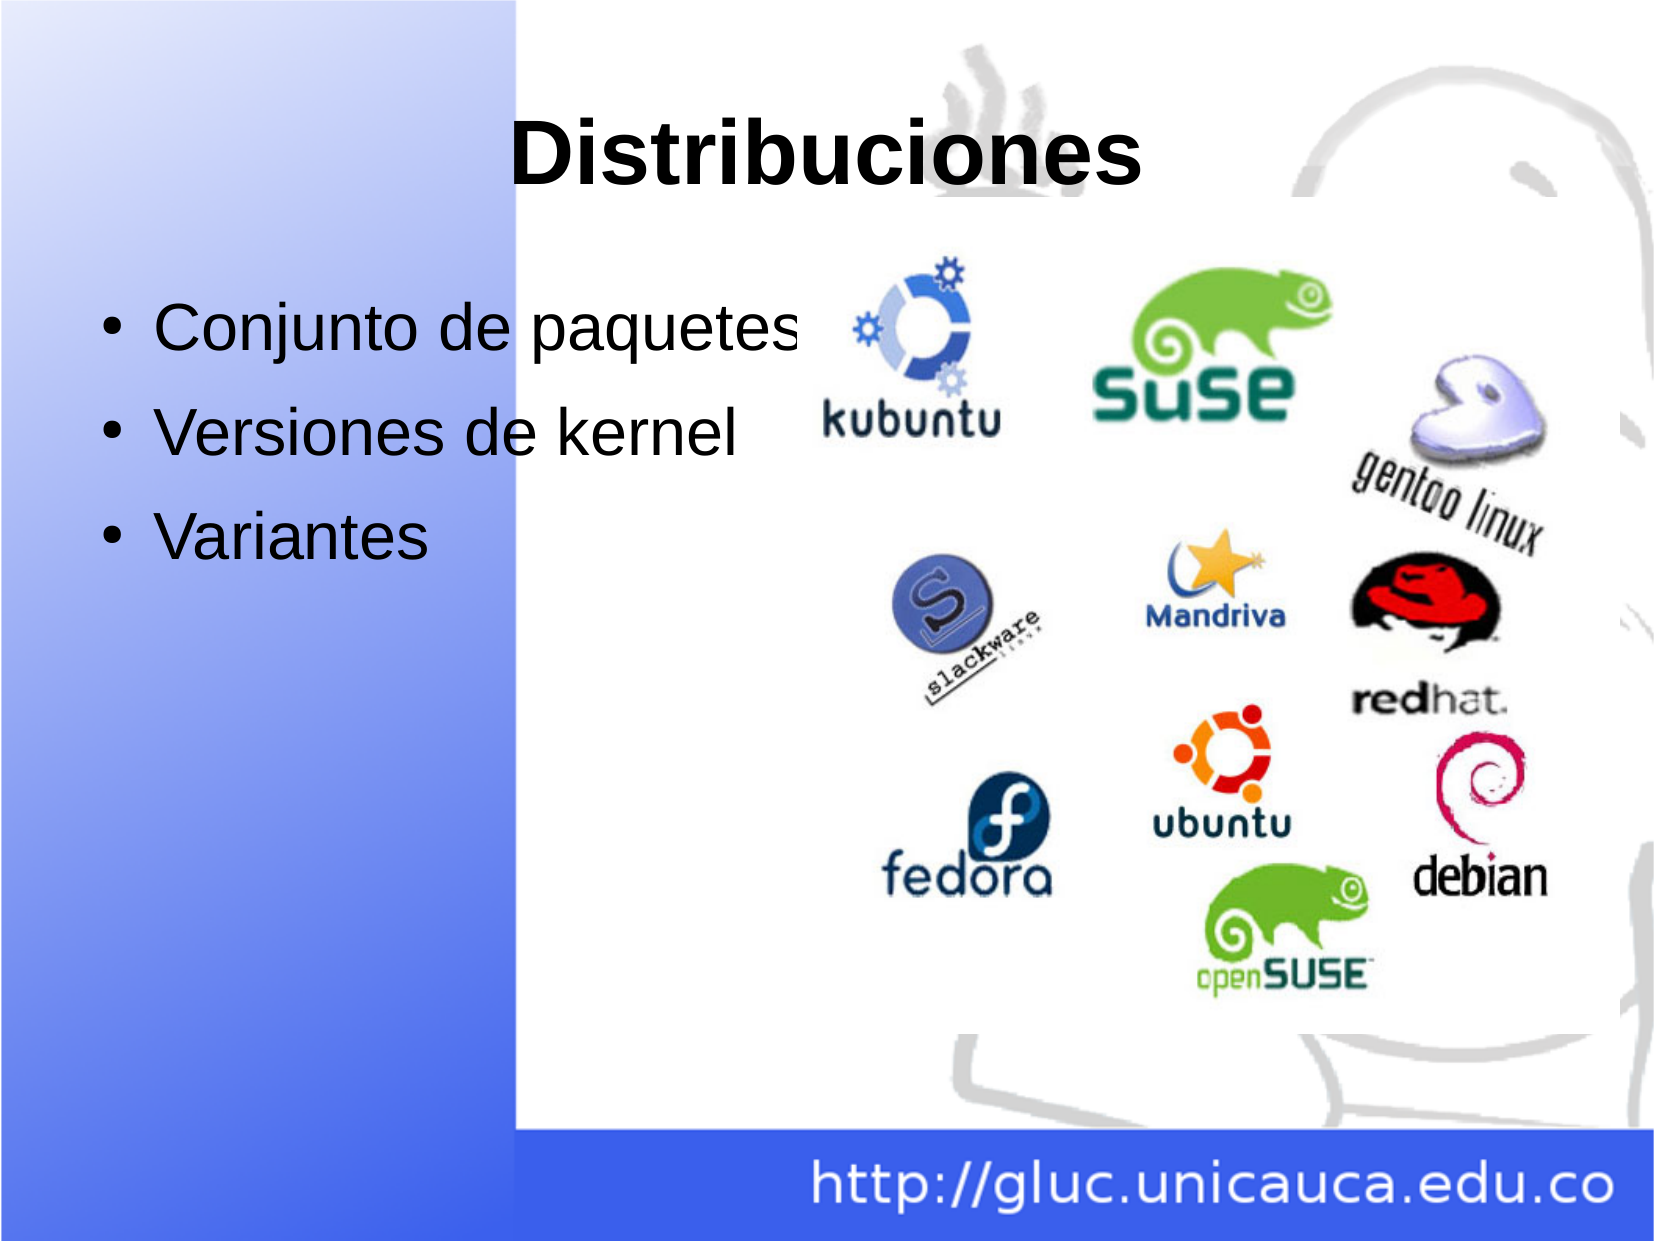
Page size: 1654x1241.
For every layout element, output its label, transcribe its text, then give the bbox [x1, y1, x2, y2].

picture [0, 0, 1654, 1241]
list Conjunto de paquetes Versiones de kernel Variantes [82, 290, 1571, 1109]
title Distribuciones [82, 49, 1571, 257]
